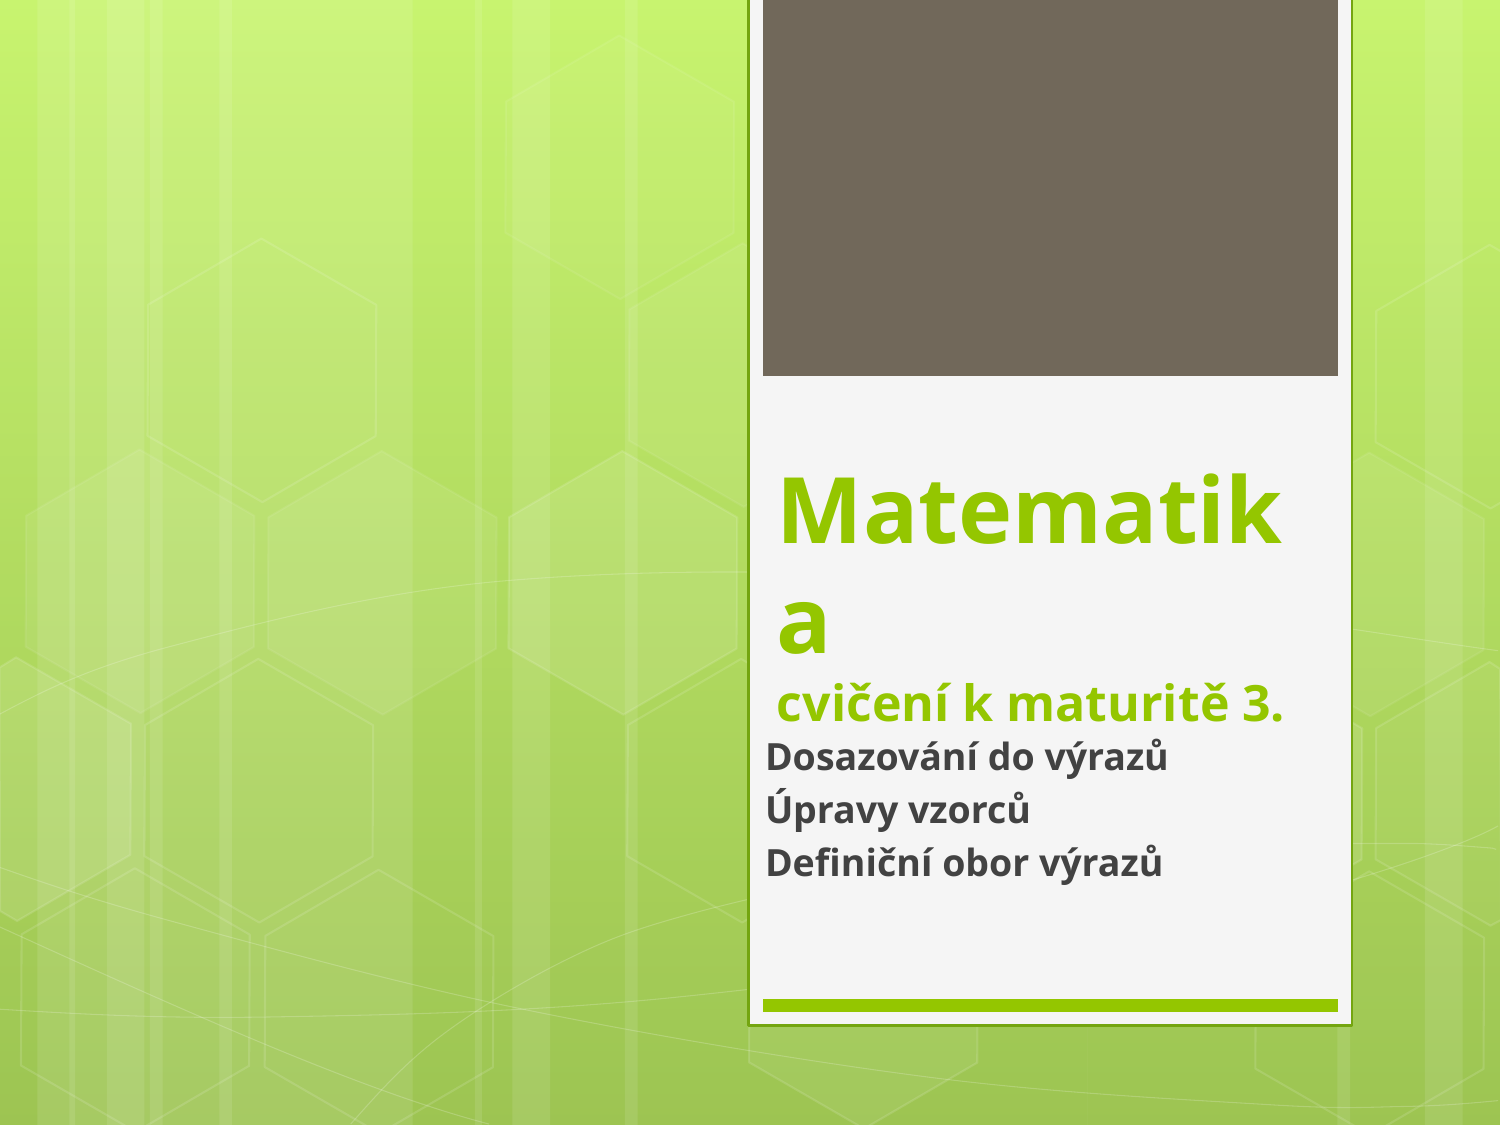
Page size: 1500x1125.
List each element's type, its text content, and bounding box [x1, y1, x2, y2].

subtitle Dosazování do výrazů Úpravy vzorců Definiční obor výrazů [750, 725, 1377, 933]
title Matematika cvičení k maturitě 3. [761, 444, 1341, 724]
